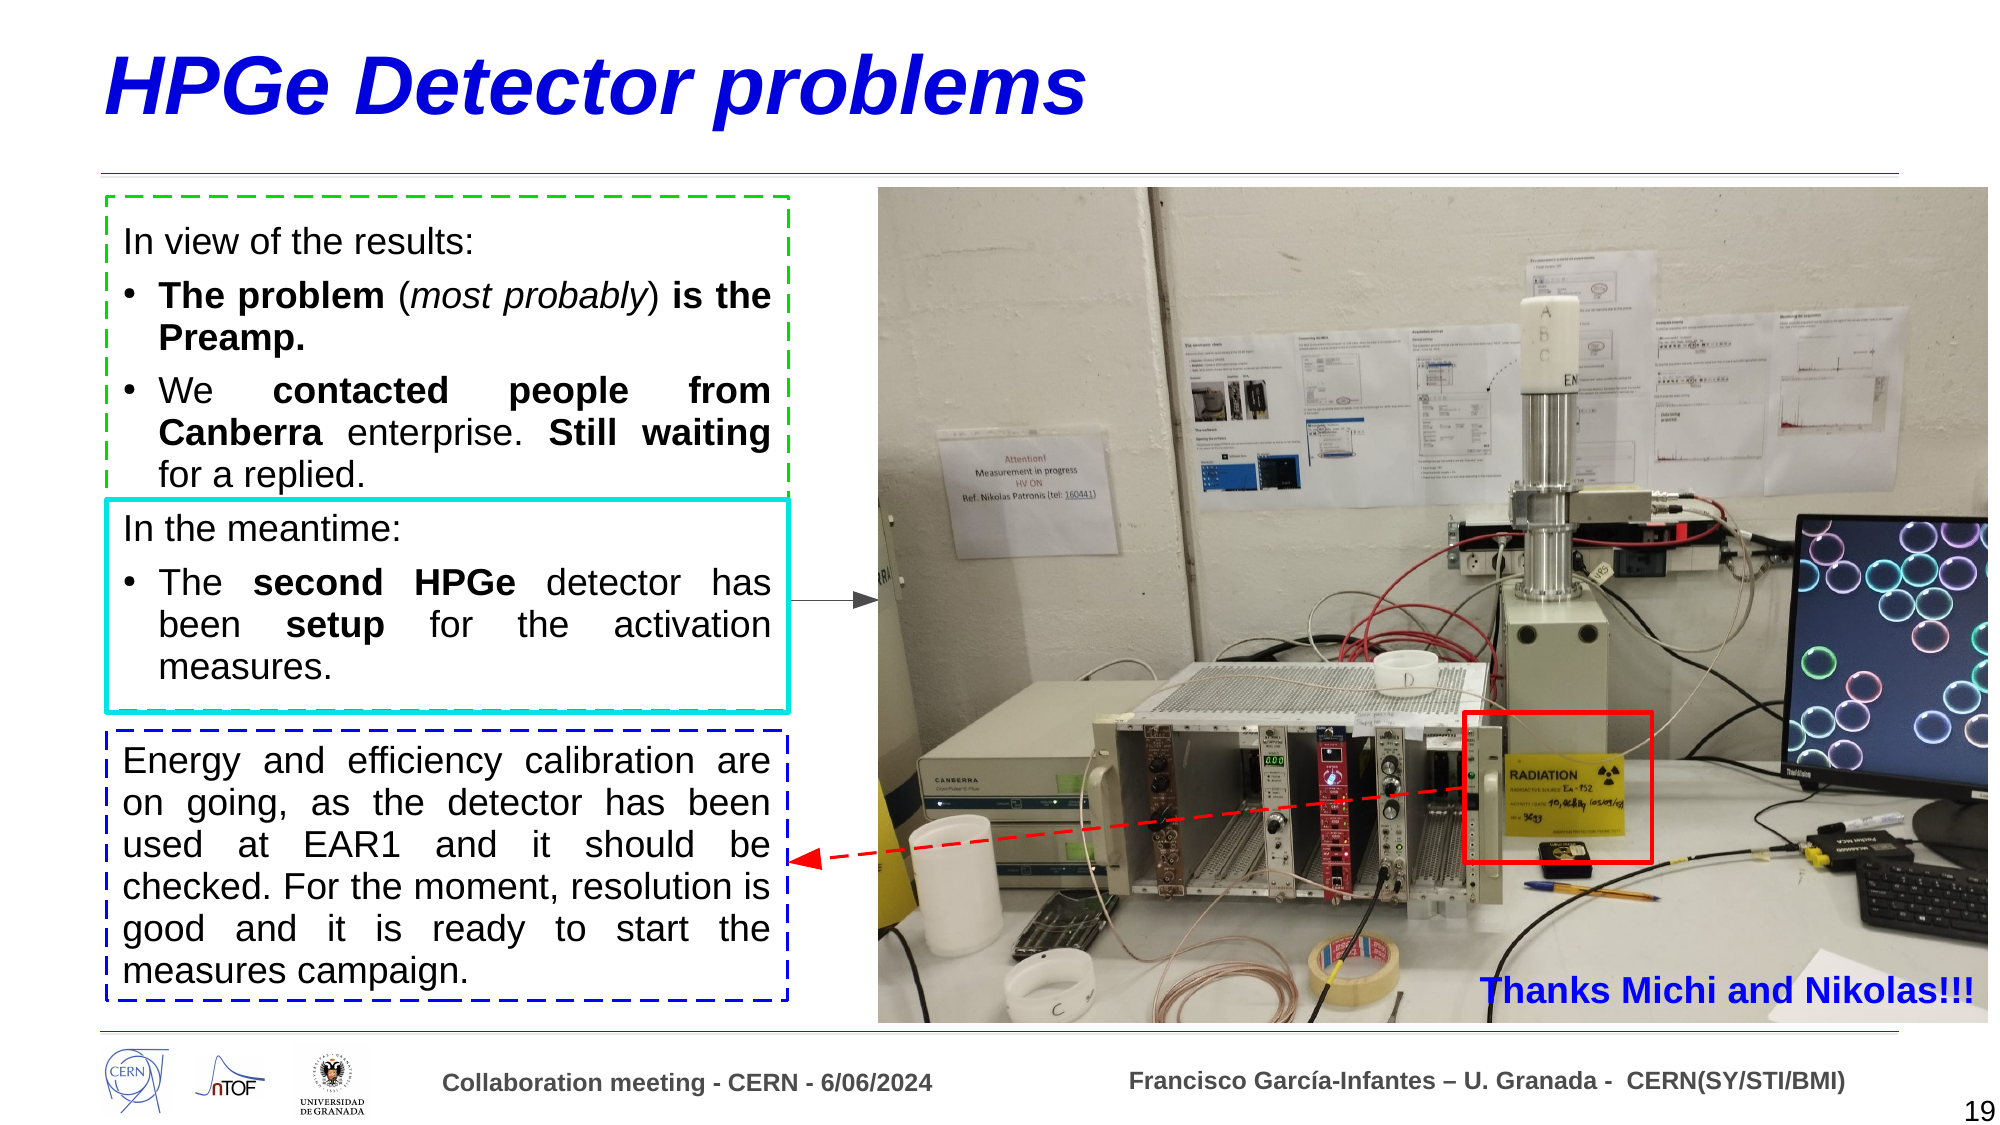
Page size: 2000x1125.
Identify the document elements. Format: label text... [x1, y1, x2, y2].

text_box HPGe Detector problems [90, 31, 1105, 140]
picture [293, 1043, 370, 1120]
text_box Energy and efficiency calibration are on going, as the detector has been used at EAR1 and it should be checked. For the moment, resolution is good and it is ready to start the measures campaign. [106, 730, 788, 1001]
text_box Francisco García-Infantes – U. Granada - CERN(SY/STI/BMI) [1100, 1040, 1876, 1122]
text_box [106, 499, 789, 713]
text_box [1464, 712, 1653, 863]
text_box In view of the results: The problem (most probably) is the Preamp. We contacted people from Canberra enterprise. Still waiting for a replied. In the meantime: The second HPGe detector has been setup for the activation measures. [106, 196, 789, 499]
text_box Thanks Michi and Nikolas!!! [1464, 961, 1991, 1019]
text_box 19 [1948, 1079, 2000, 1125]
text_box Collaboration meeting - CERN - 6/06/2024 [400, 1040, 976, 1125]
picture [195, 1055, 265, 1098]
picture [878, 187, 1988, 1023]
picture [102, 1046, 172, 1116]
